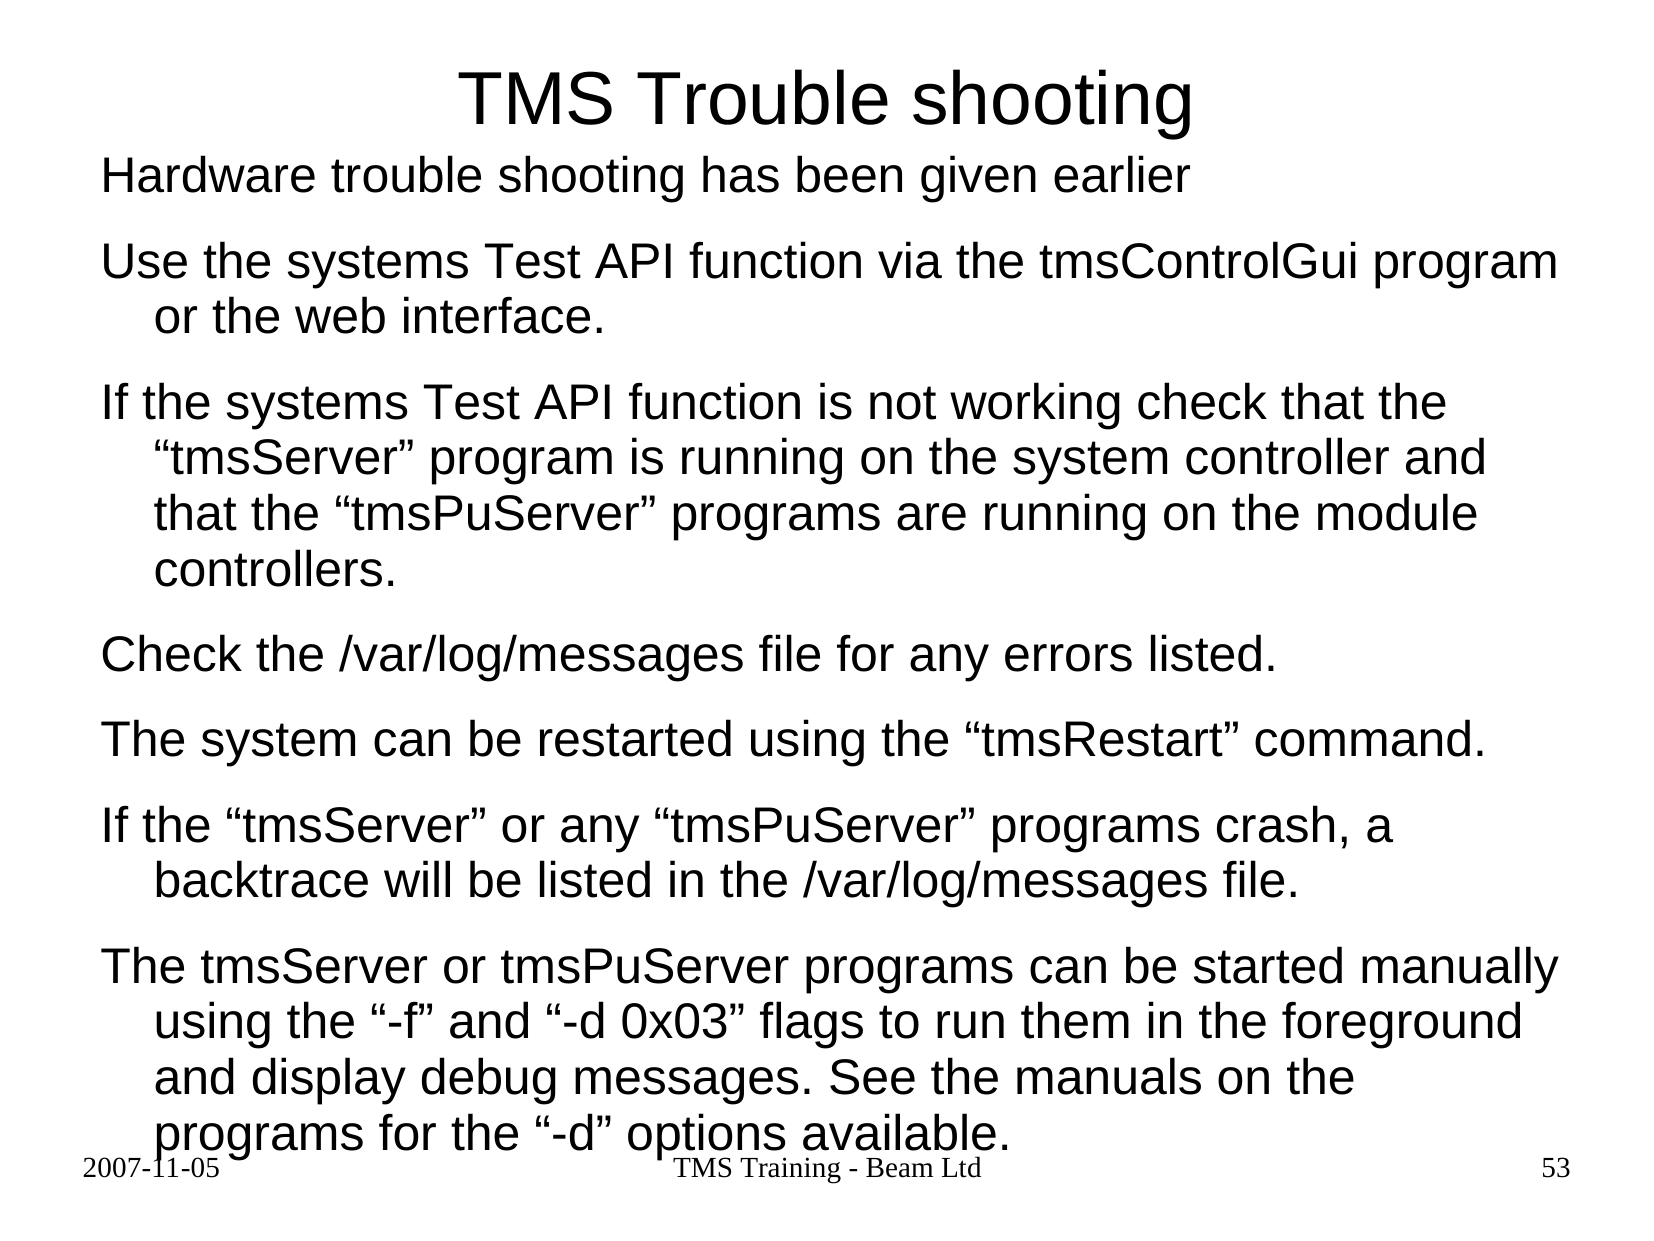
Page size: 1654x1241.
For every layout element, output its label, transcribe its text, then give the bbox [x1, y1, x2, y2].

list Hardware trouble shooting has been given earlier Use the systems Test API function via the tmsControlGui program or the web interface. If the systems Test API function is not working check that the “tmsServer” program is running on the system controller and that the “tmsPuServer” programs are running on the module controllers. Check the /var/log/messages file for any errors listed. The system can be restarted using the “tmsRestart” command. If the “tmsServer” or any “tmsPuServer” programs crash, a backtrace will be listed in the /var/log/messages file. The tmsServer or tmsPuServer programs can be started manually using the “-f” and “-d 0x03” flags to run them in the foreground and display debug messages. See the manuals on the programs for the “-d” options available. [82, 147, 1571, 1191]
title TMS Trouble shooting [82, 49, 1571, 147]
